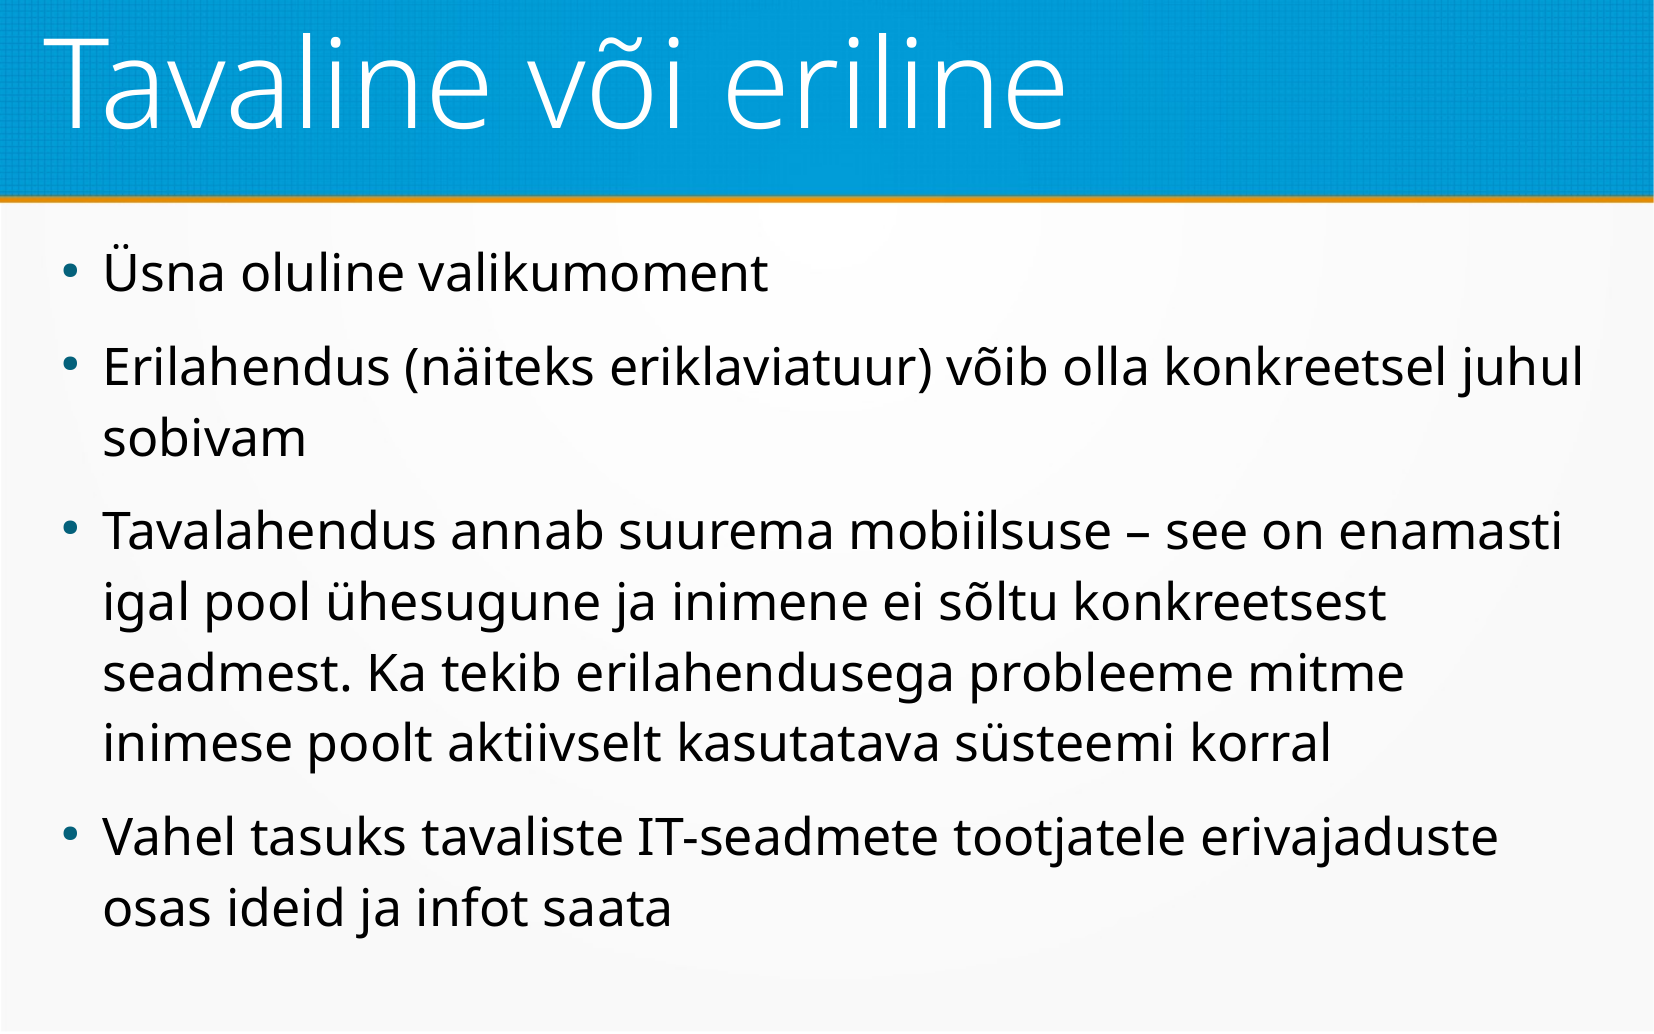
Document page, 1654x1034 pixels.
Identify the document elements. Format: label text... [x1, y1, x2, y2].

picture [0, 195, 1654, 1034]
title Tavaline või eriline [43, 0, 1619, 166]
list Üsna oluline valikumoment Erilahendus (näiteks eriklaviatuur) võib olla konkreetsel juhul sobivam Tavalahendus annab suurema mobiilsuse – see on enamasti igal pool ühesugune ja inimene ei sõltu konkreetsest seadmest. Ka tekib erilahendusega probleeme mitme inimese poolt aktiivselt kasutatava süsteemi korral Vahel tasuks tavaliste IT-seadmete tootjatele erivajaduste osas ideid ja infot saata [47, 236, 1607, 1002]
